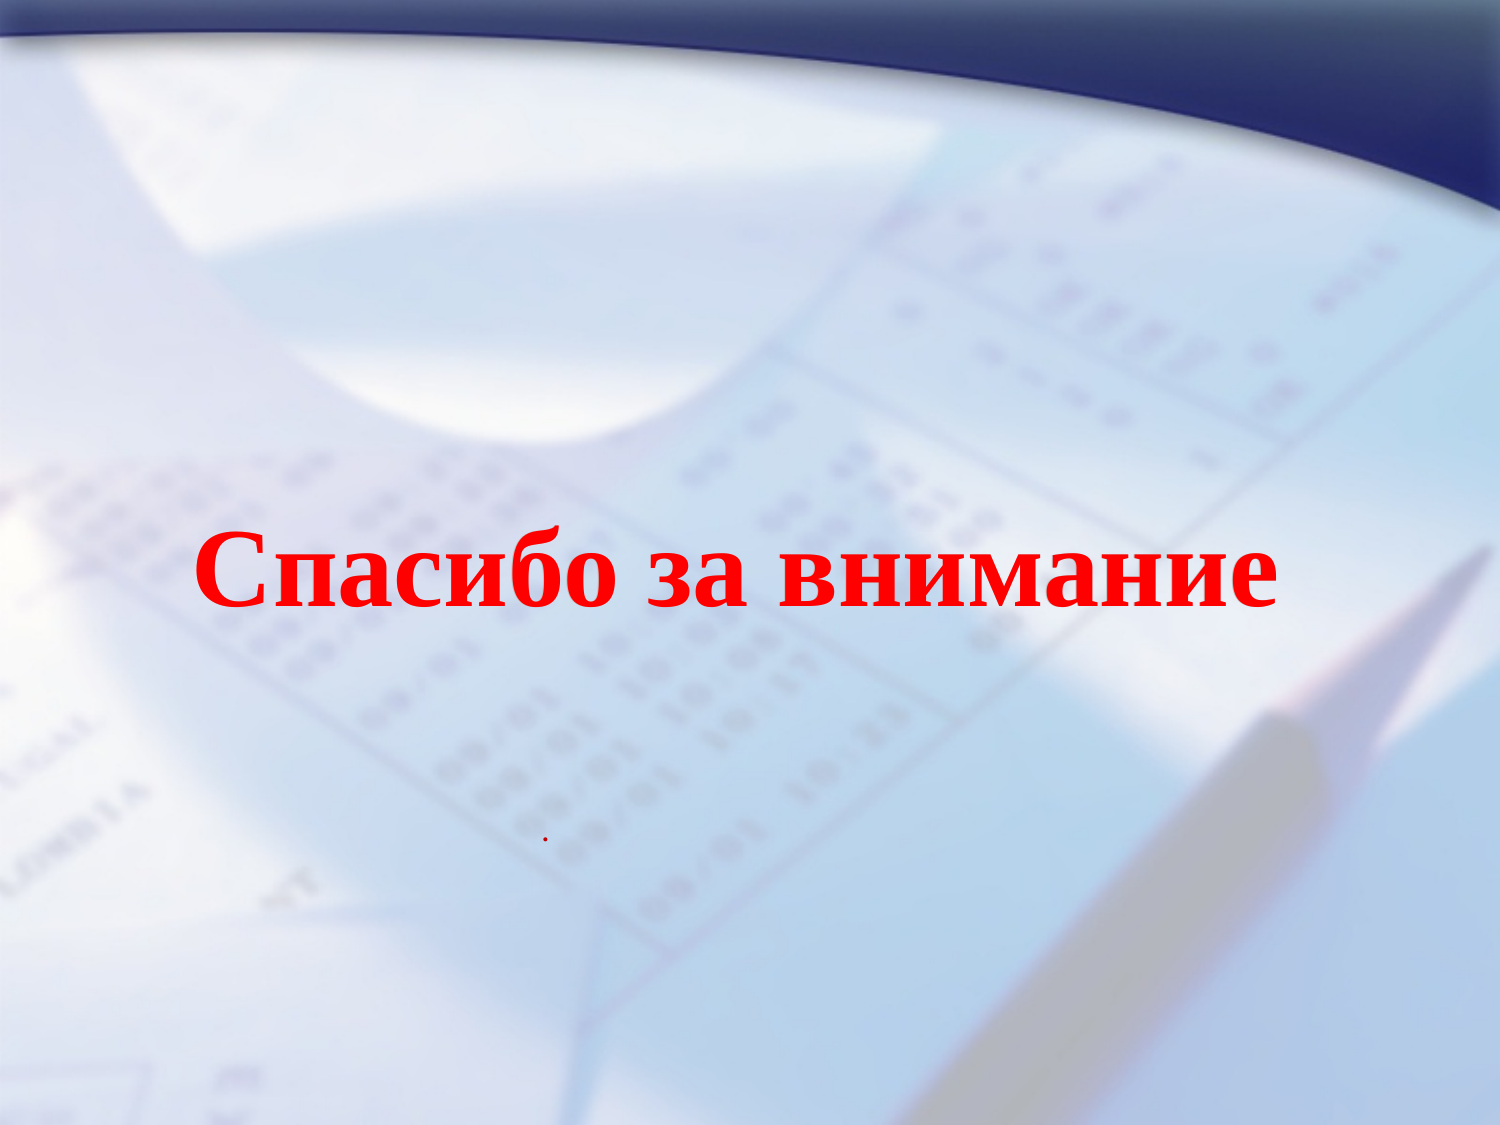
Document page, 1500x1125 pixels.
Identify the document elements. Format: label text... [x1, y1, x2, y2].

text_box . [527, 809, 1465, 854]
text_box Спасибо за внимание [177, 487, 1323, 637]
title [112, 99, 1388, 288]
